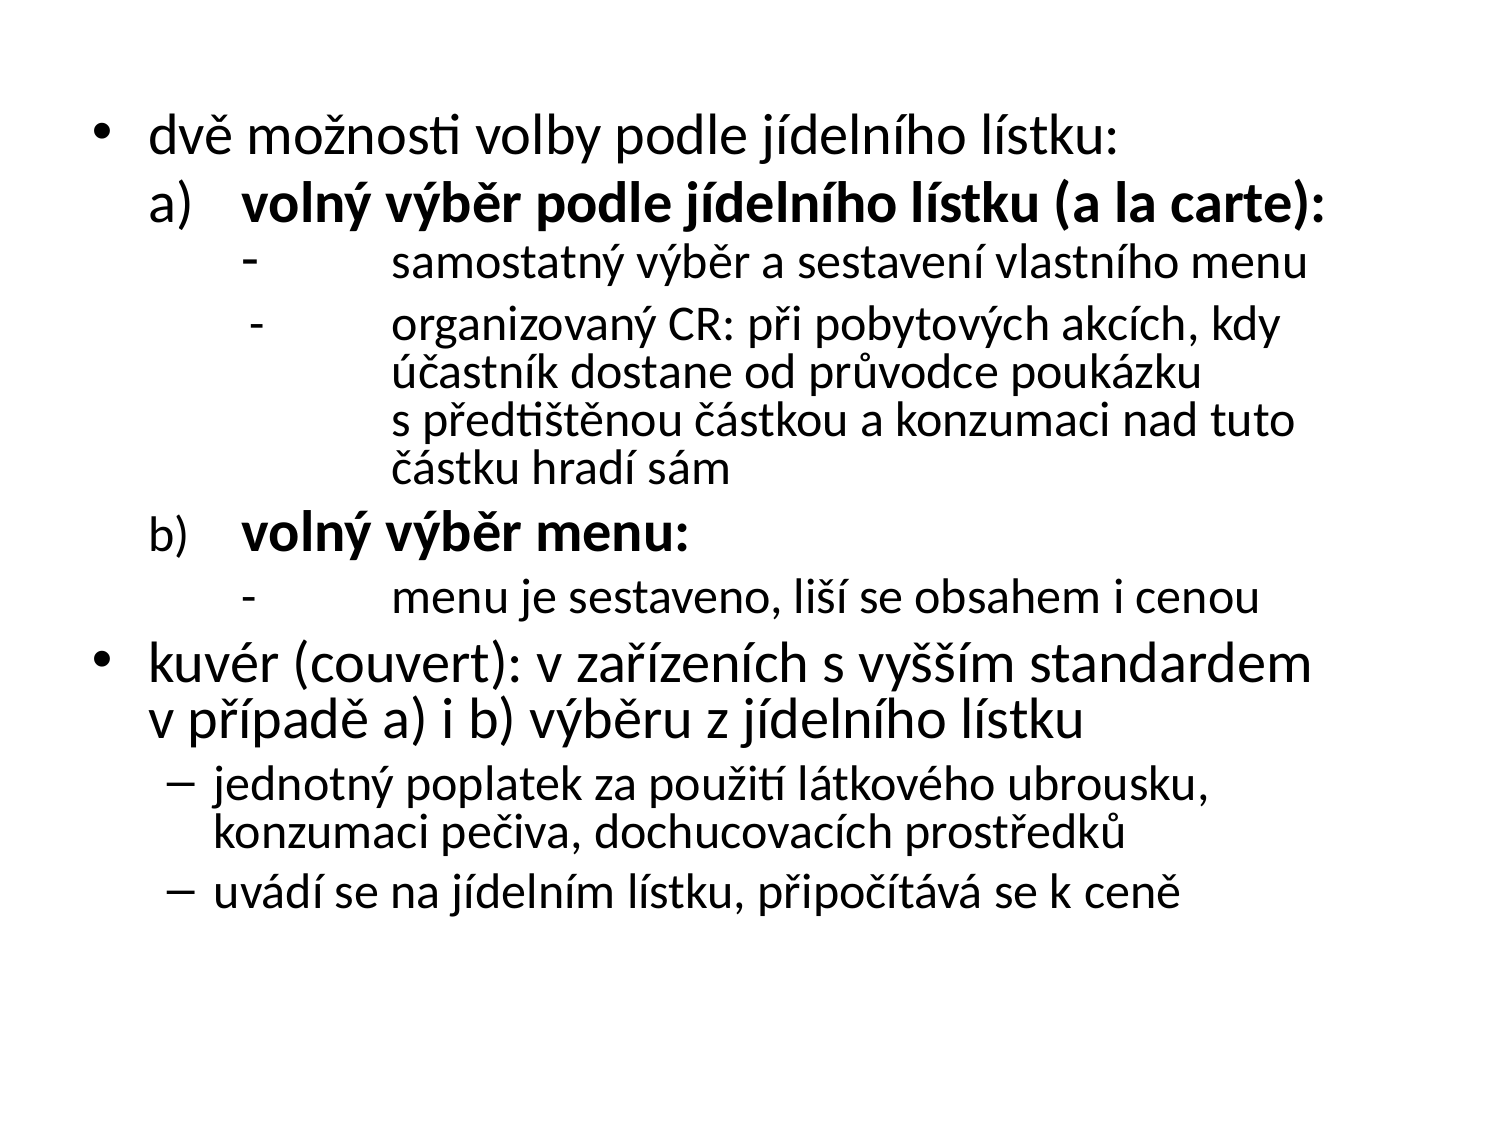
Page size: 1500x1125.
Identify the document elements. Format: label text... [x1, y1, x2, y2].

list dvě možnosti volby podle jídelního lístku: a) volný výběr podle jídelního lístku (a la carte): - samostatný výběr a sestavení vlastního menu - organizovaný CR: při pobytových akcích, kdy účastník dostane od průvodce poukázku s předtištěnou částkou a konzumaci nad tuto částku hradí sám b) volný výběr menu: - menu je sestaveno, liší se obsahem i cenou kuvér (couvert): v zařízeních s vyšším standardem v případě a) i b) výběru z jídelního lístku jednotný poplatek za použití látkového ubrousku, konzumaci pečiva, dochucovacích prostředků uvádí se na jídelním lístku, připočítává se k ceně [76, 101, 1427, 1063]
